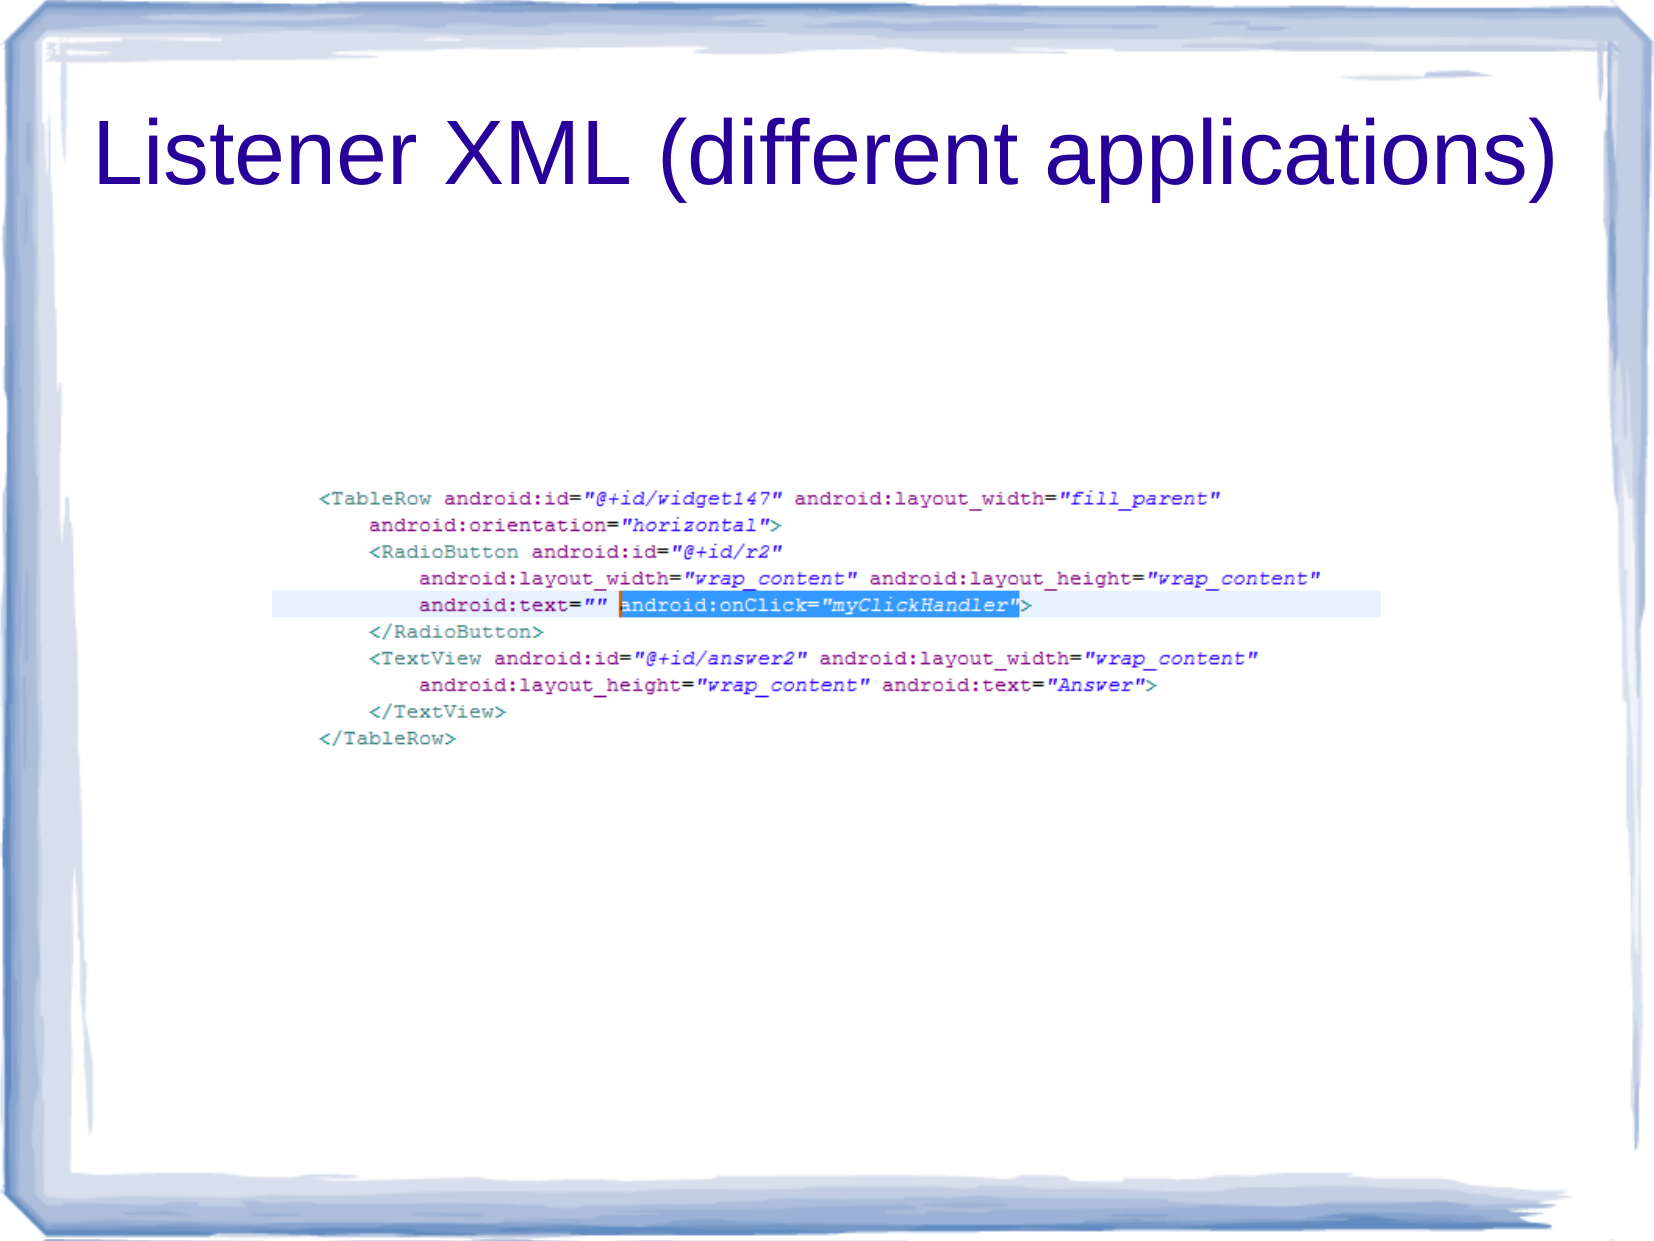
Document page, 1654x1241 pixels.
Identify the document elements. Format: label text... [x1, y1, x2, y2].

picture [0, 0, 1654, 1241]
title Listener XML (different applications) [82, 49, 1571, 257]
